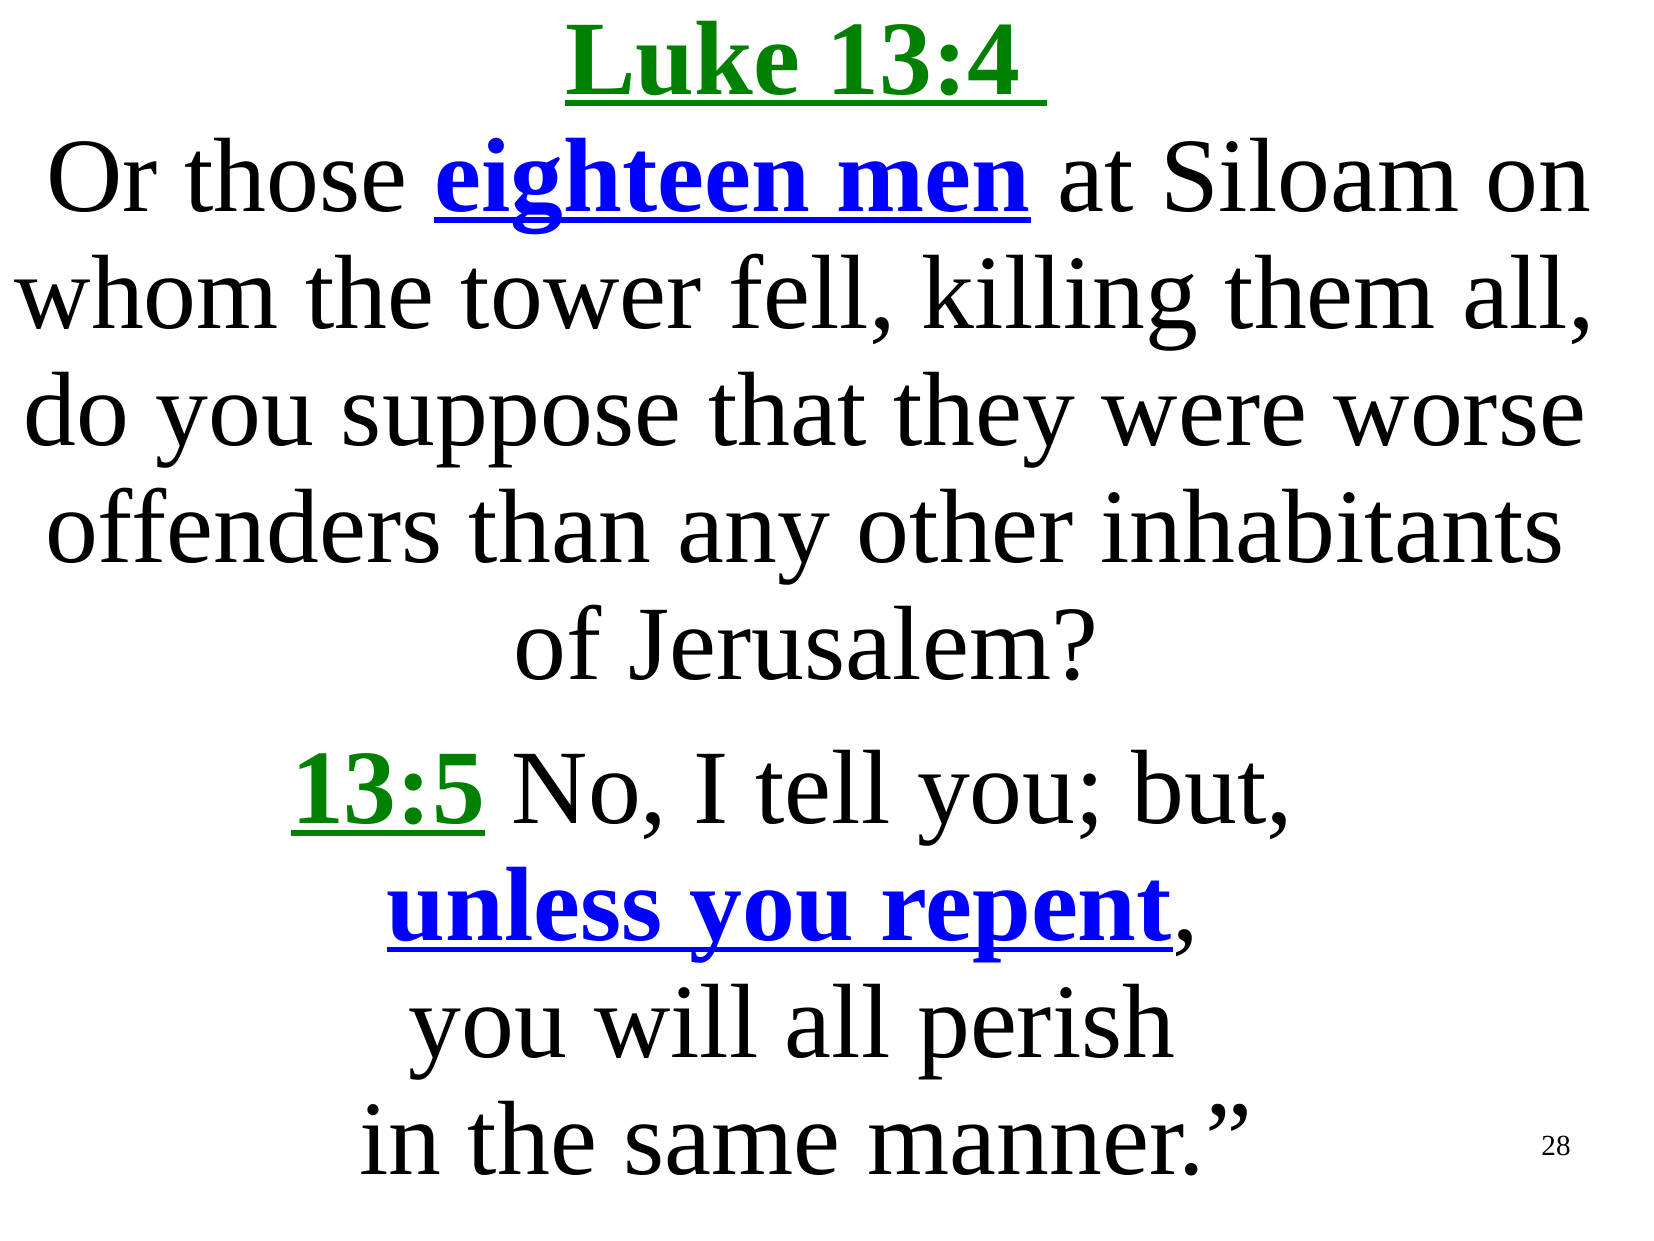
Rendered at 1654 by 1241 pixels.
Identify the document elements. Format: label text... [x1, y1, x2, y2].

list Luke 13:4 ​Or those eighteen men at Siloam on whom the tower fell, killing them all, do you suppose that they were worse offenders than any other inhabitants of Jerusalem? 13:5 ​No, I tell you; but, unless you repent, you will all perish in the same manner.” [0, 0, 1613, 1201]
